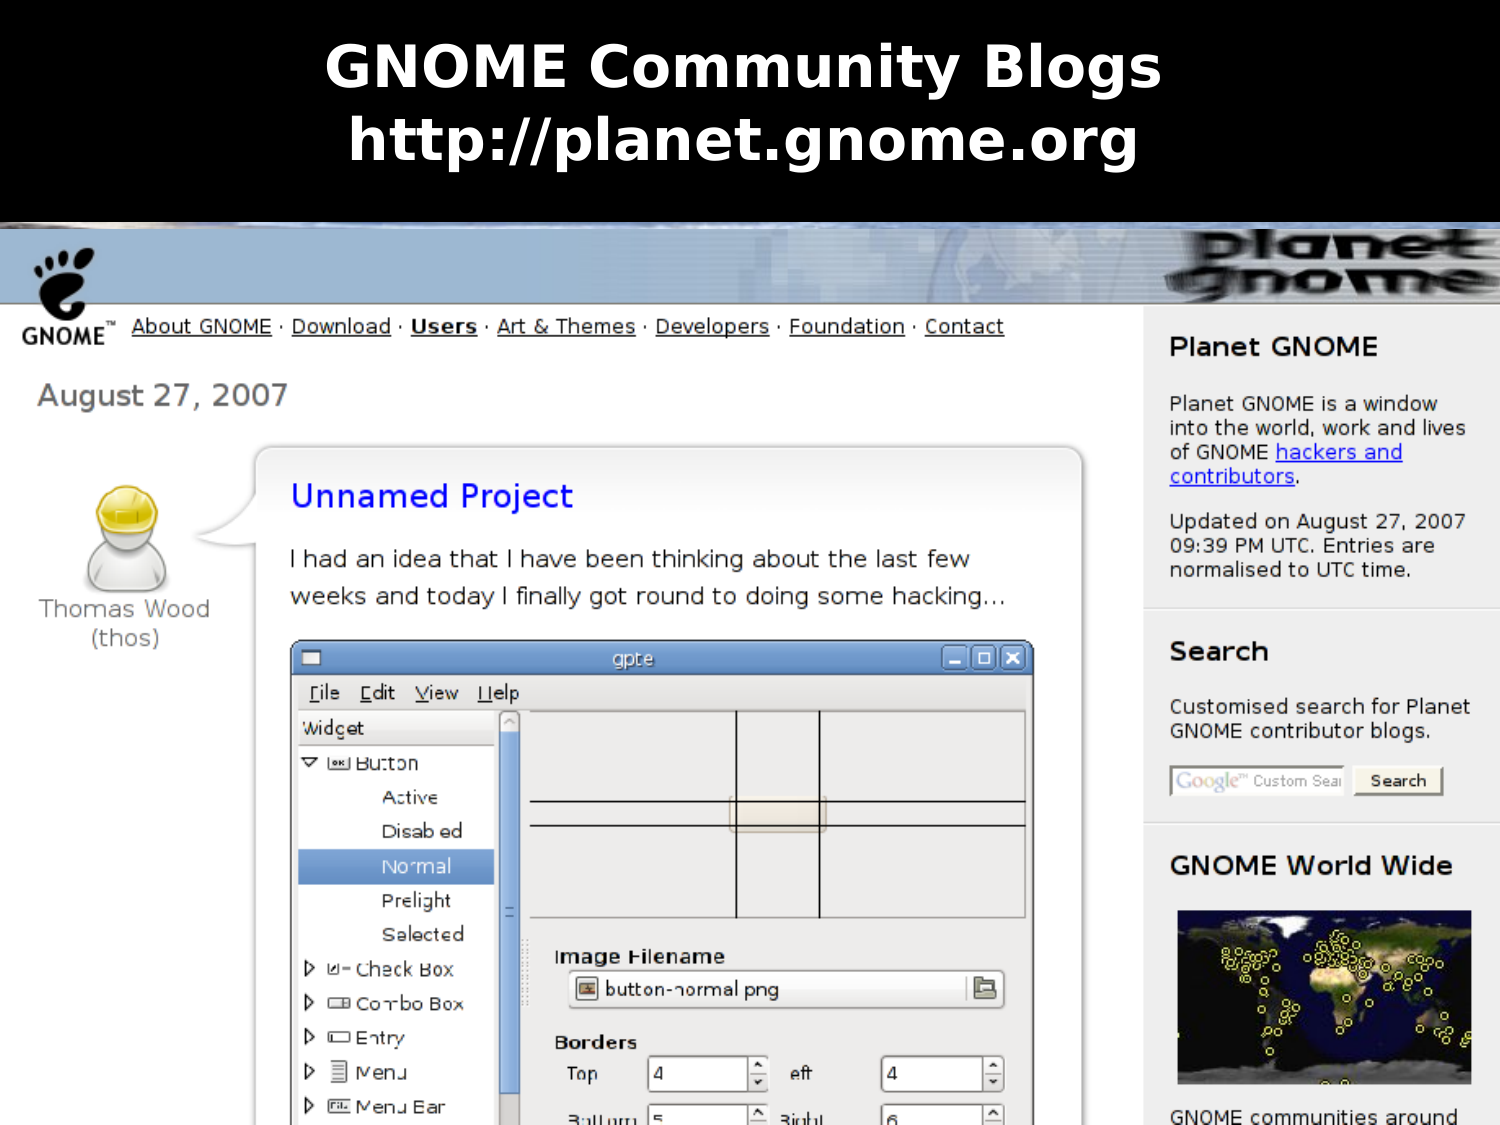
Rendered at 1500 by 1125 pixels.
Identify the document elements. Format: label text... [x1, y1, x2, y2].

text_box [0, 0, 1500, 222]
title GNOME Community Blogs http://planet.gnome.org [234, 31, 1254, 172]
picture [0, 222, 1500, 1125]
